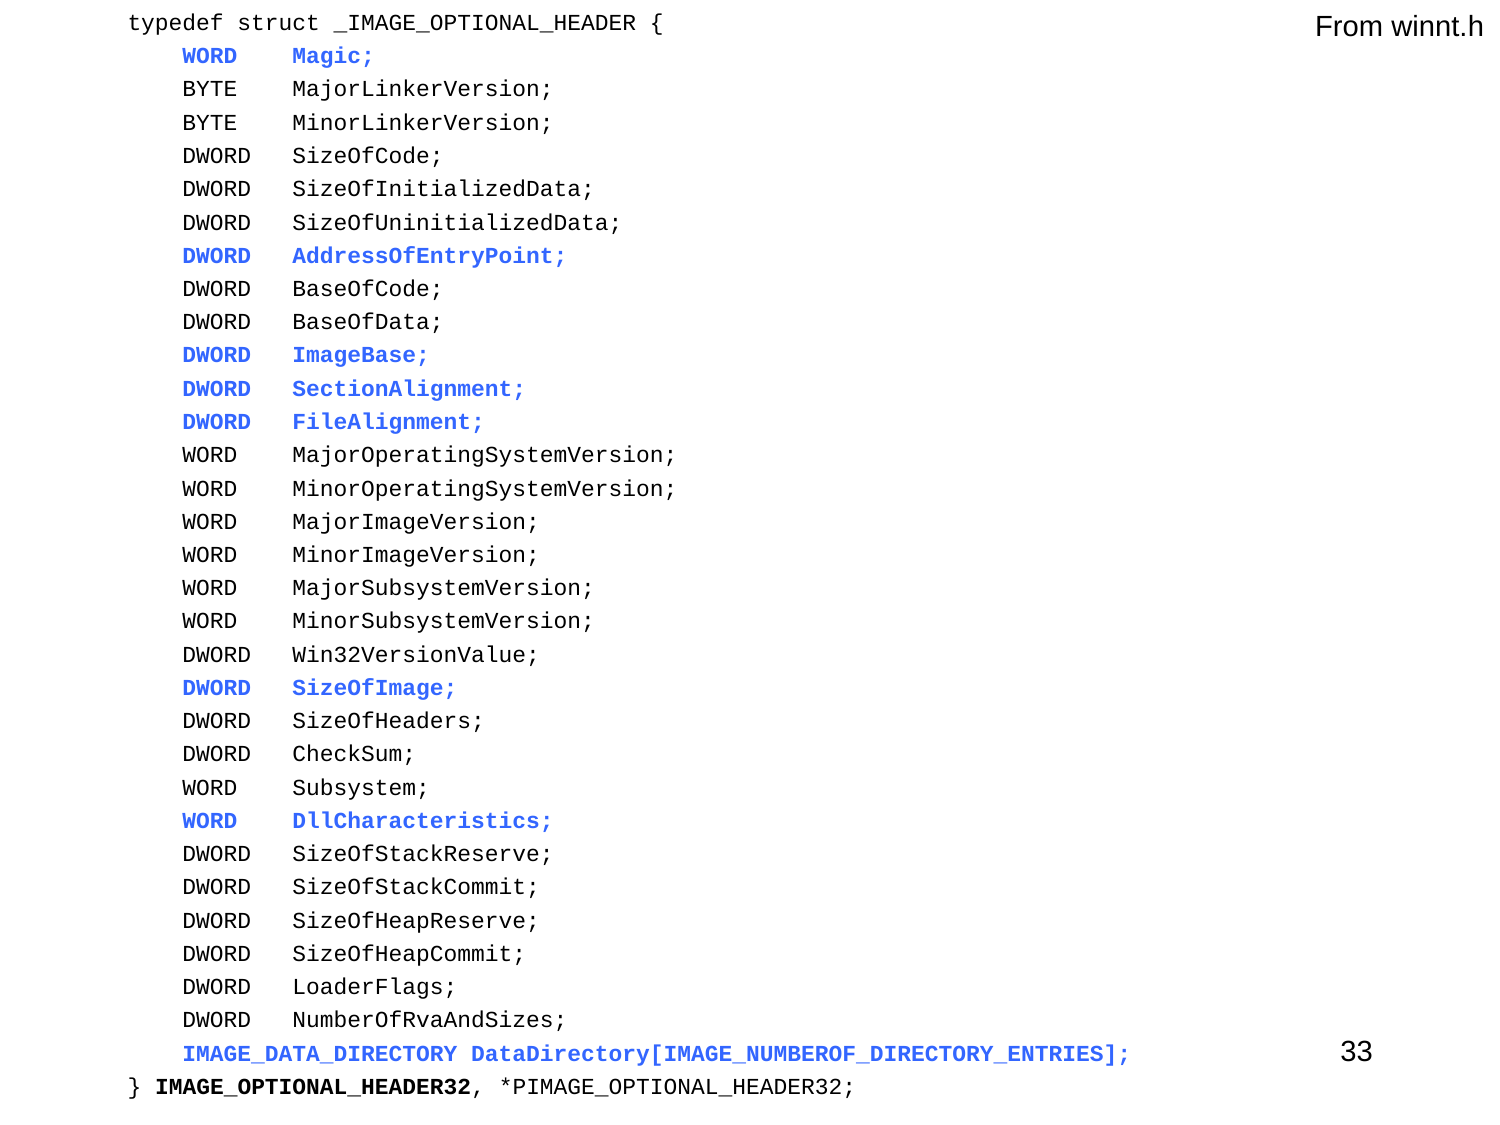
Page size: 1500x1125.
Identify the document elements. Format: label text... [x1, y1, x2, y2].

list typedef struct _IMAGE_OPTIONAL_HEADER { WORD Magic; BYTE MajorLinkerVersion; BYTE MinorLinkerVersion; DWORD SizeOfCode; DWORD SizeOfInitializedData; DWORD SizeOfUninitializedData; DWORD AddressOfEntryPoint; DWORD BaseOfCode; DWORD BaseOfData; DWORD ImageBase; DWORD SectionAlignment; DWORD FileAlignment; WORD MajorOperatingSystemVersion; WORD MinorOperatingSystemVersion; WORD MajorImageVersion; WORD MinorImageVersion; WORD MajorSubsystemVersion; WORD MinorSubsystemVersion; DWORD Win32VersionValue; DWORD SizeOfImage; DWORD SizeOfHeaders; DWORD CheckSum; WORD Subsystem; WORD DllCharacteristics; DWORD SizeOfStackReserve; DWORD SizeOfStackCommit; DWORD SizeOfHeapReserve; DWORD SizeOfHeapCommit; DWORD LoaderFlags; DWORD NumberOfRvaAndSizes; IMAGE_DATA_DIRECTORY DataDirectory[IMAGE_NUMBEROF_DIRECTORY_ENTRIES]; } IMAGE_OPTIONAL_HEADER32, *PIMAGE_OPTIONAL_HEADER32; [112, 0, 1388, 1125]
text_box From winnt.h [1300, 0, 1500, 51]
text_box <number> [1074, 1025, 1388, 1101]
